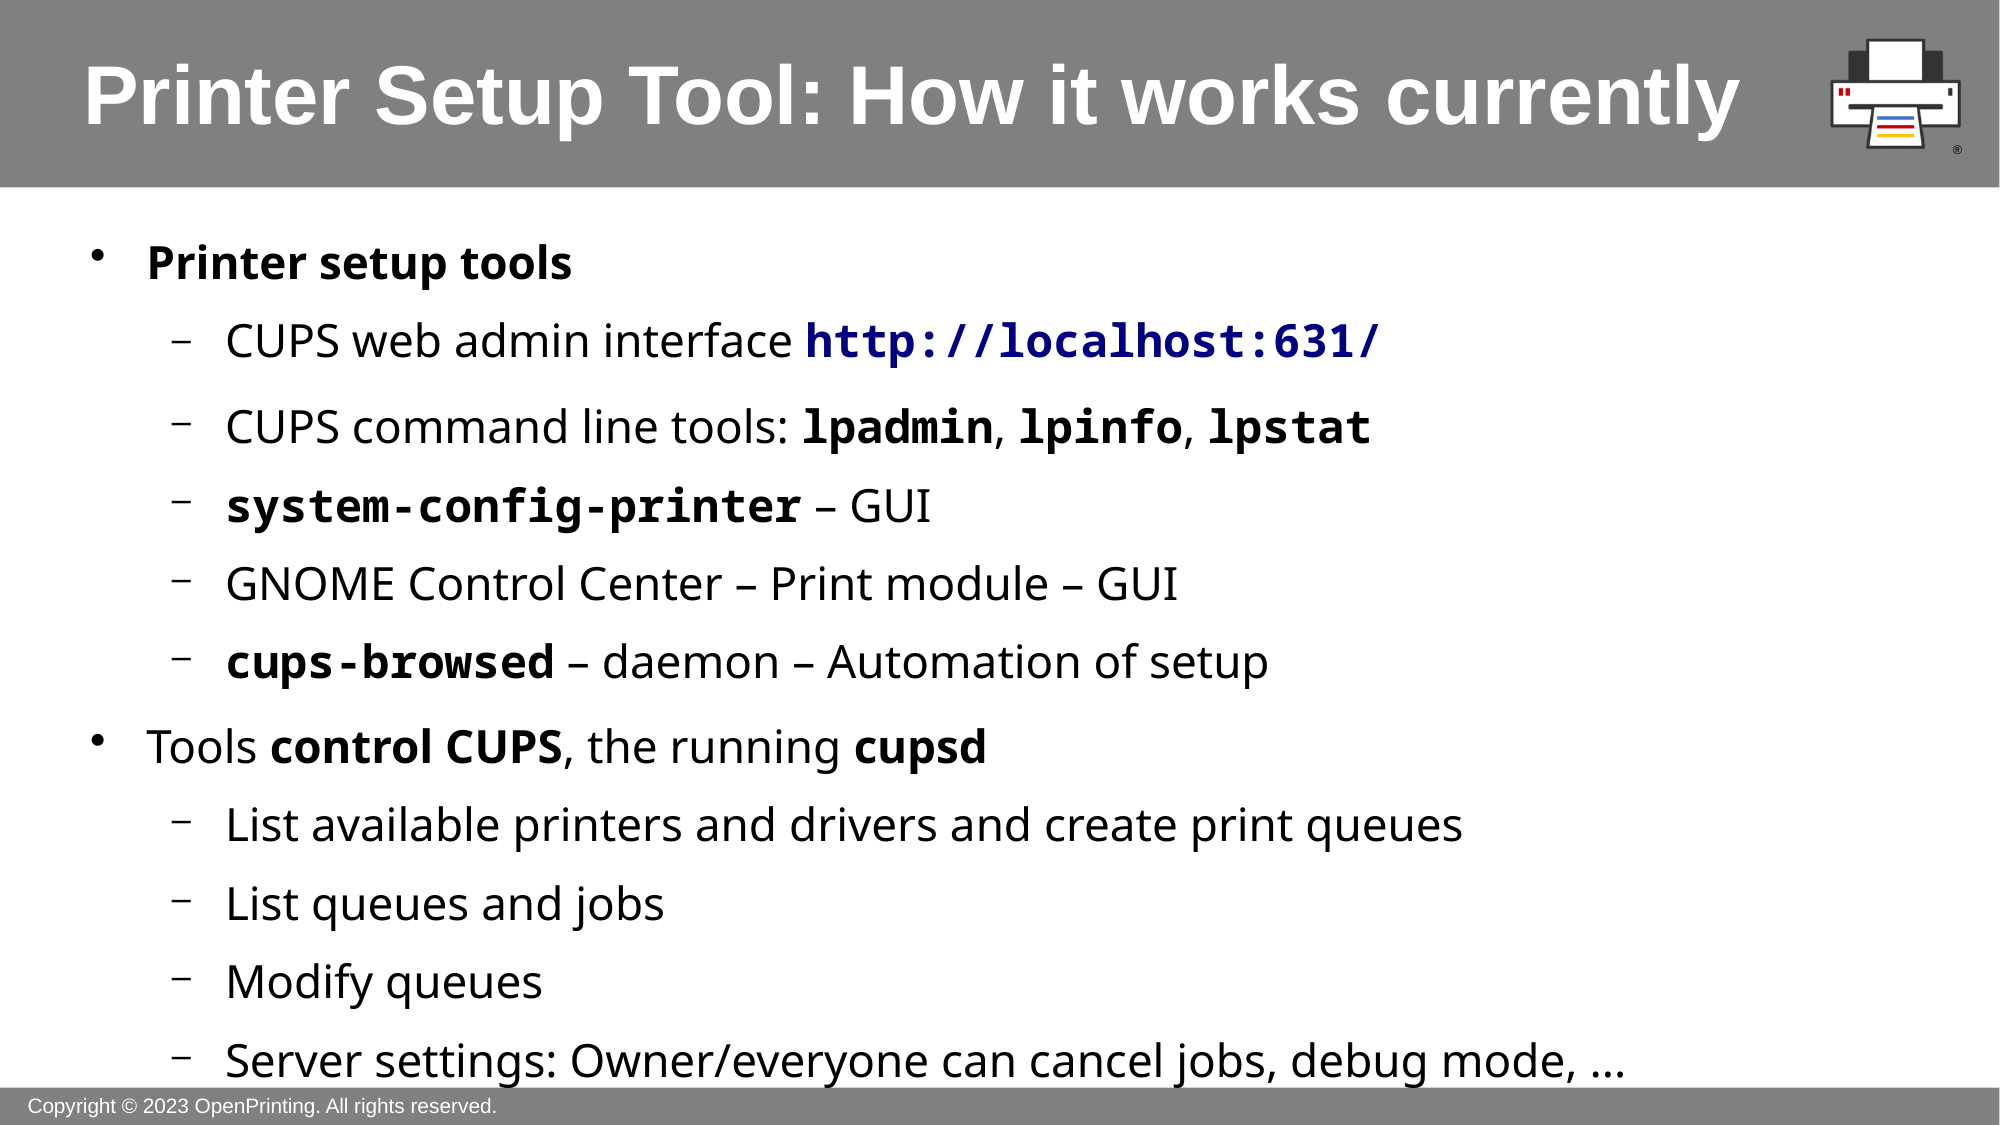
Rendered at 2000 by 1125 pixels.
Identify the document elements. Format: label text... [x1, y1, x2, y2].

title Printer Setup Tool: How it works currently [75, 7, 1786, 175]
list Printer setup tools CUPS web admin interface http://localhost:631/ CUPS command line tools: lpadmin, lpinfo, lpstat system-config-printer – GUI GNOME Control Center – Print module – GUI cups-browsed – daemon – Automation of setup Tools control CUPS, the running cupsd List available printers and drivers and create print queues List queues and jobs Modify queues Server settings: Owner/everyone can cancel jobs, debug mode, ... [75, 224, 1936, 1067]
picture [1825, 33, 1966, 154]
